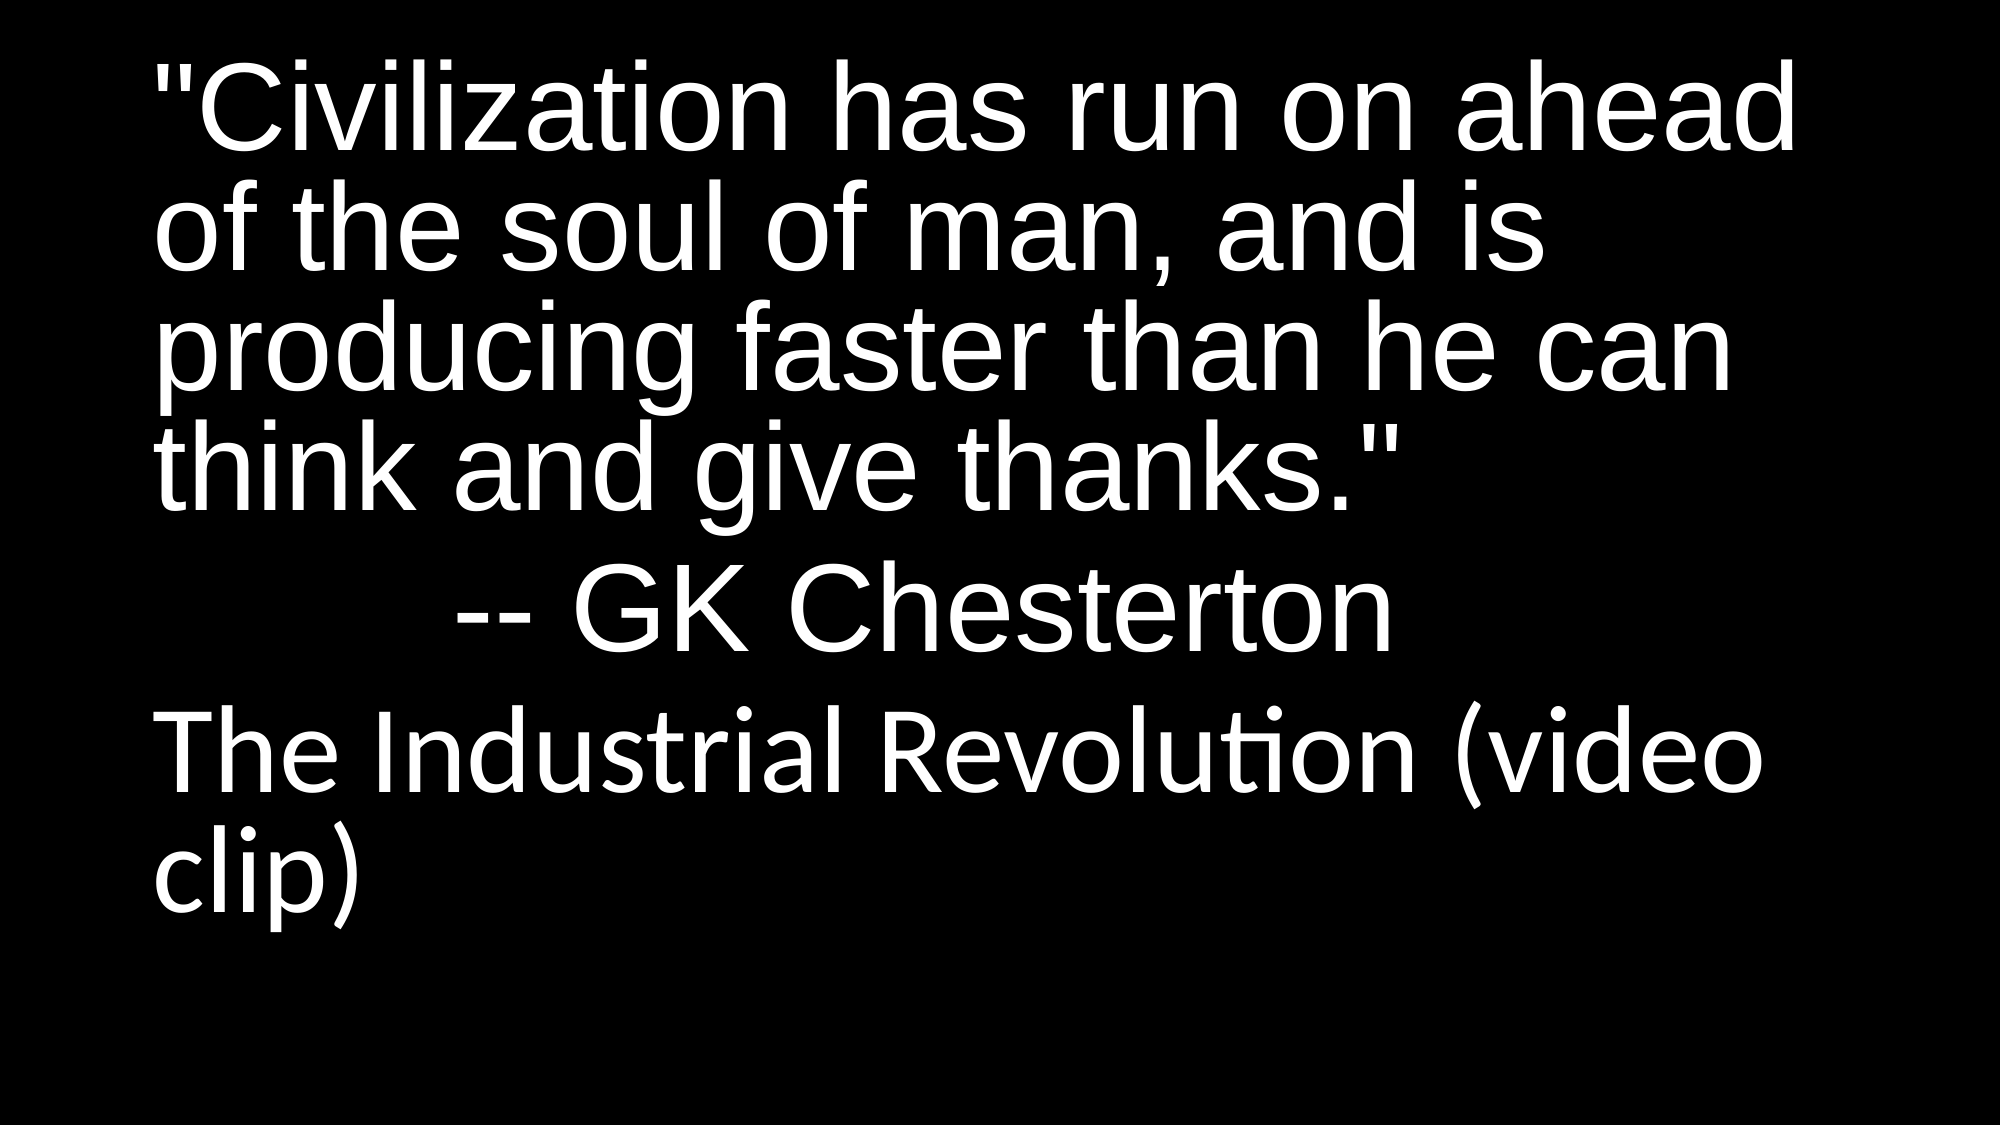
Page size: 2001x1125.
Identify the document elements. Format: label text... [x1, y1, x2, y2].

list "Civilization has run on ahead of the soul of man, and is producing faster than he can think and﻿ give thanks." -- GK Chesterton The Industrial Revolution (video clip) [137, 47, 1856, 963]
